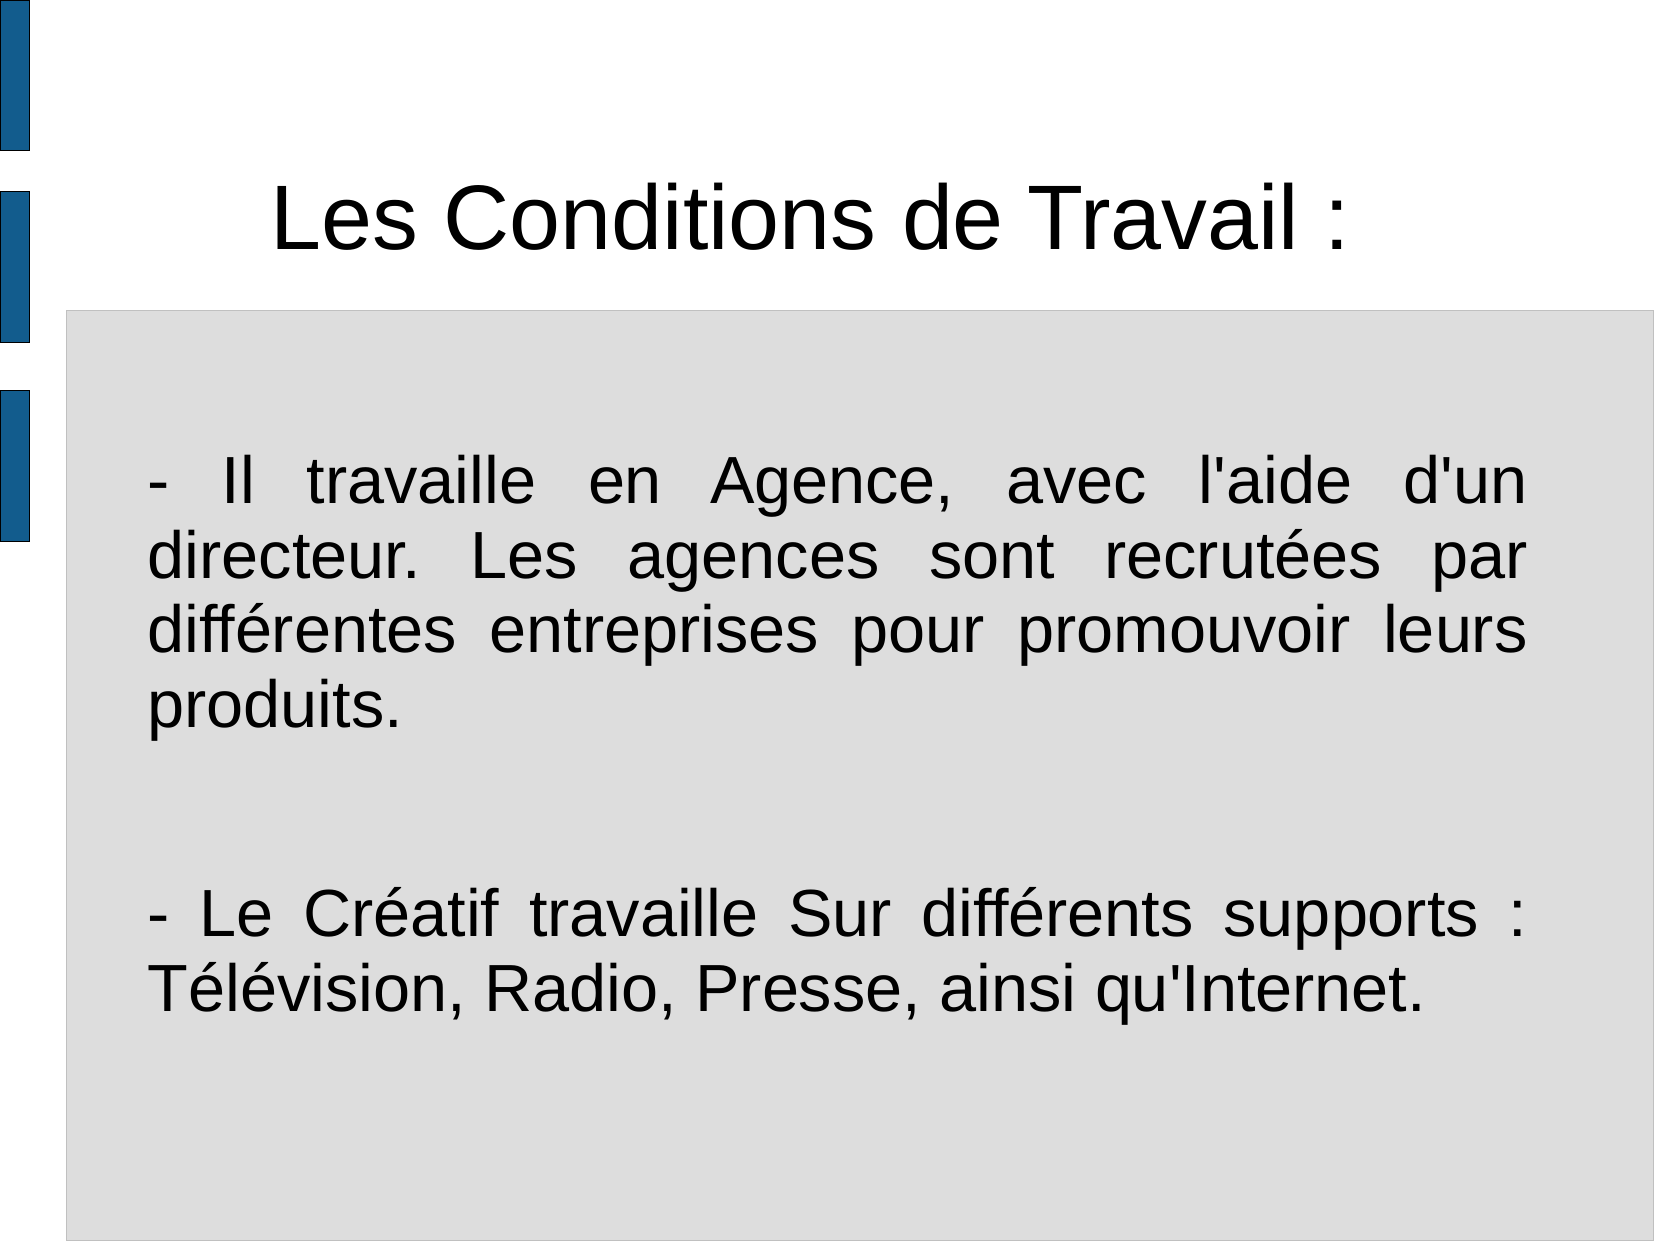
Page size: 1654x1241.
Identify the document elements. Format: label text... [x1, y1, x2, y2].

title Les Conditions de Travail : [88, 114, 1534, 322]
list - Il travaille en Agence, avec l'aide d'un directeur. Les agences sont recrutées par différentes entreprises pour promouvoir leurs produits. - Le Créatif travaille Sur différents supports : Télévision, Radio, Presse, ainsi qu'Internet. [147, 442, 1529, 1225]
